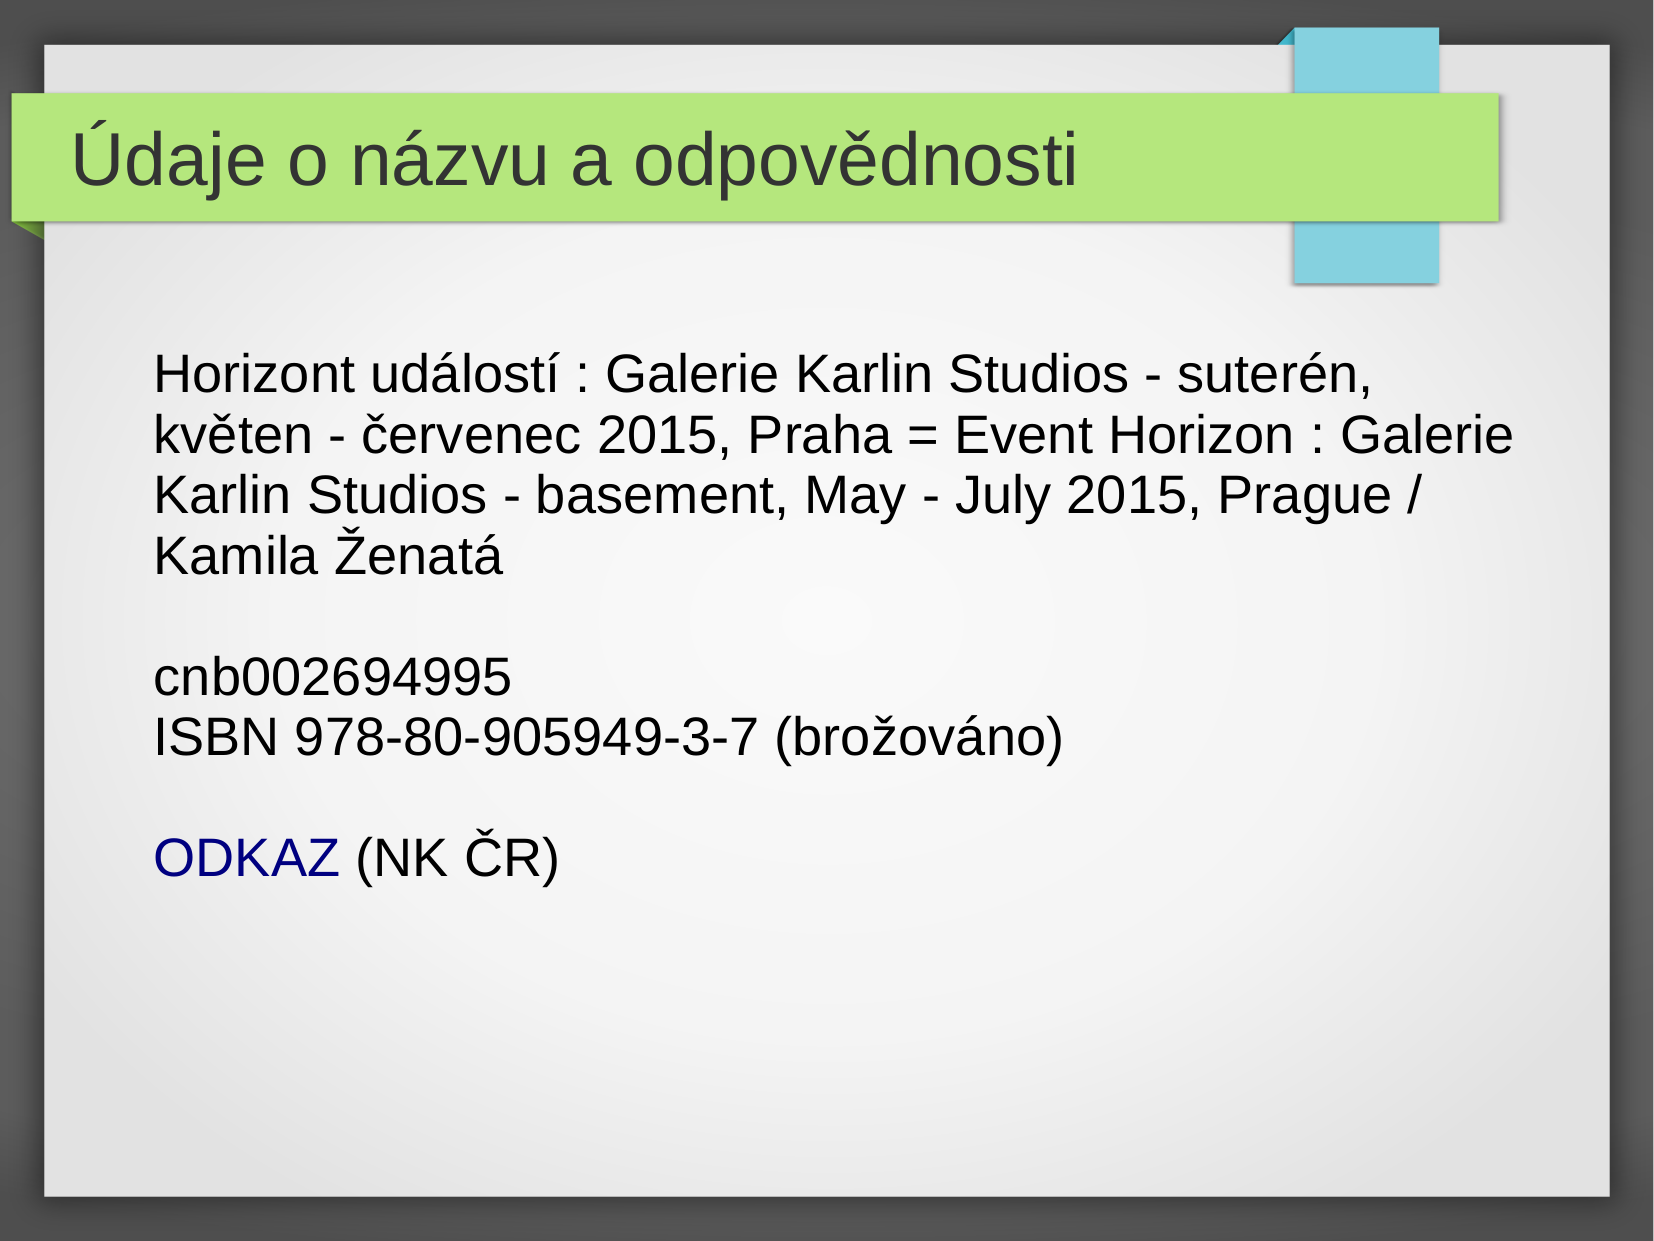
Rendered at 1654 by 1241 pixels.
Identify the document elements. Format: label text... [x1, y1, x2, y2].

list Horizont událostí : Galerie Karlin Studios - suterén, květen - červenec 2015, Praha = Event Horizon : Galerie Karlin Studios - basement, May - July 2015, Prague / Kamila Ženatá cnb002694995 ISBN 978-80-905949-3-7 (brožováno) ODKAZ (NK ČR) [82, 343, 1538, 1063]
picture [0, 0, 1654, 1241]
title Údaje o názvu a odpovědnosti [70, 106, 1229, 213]
